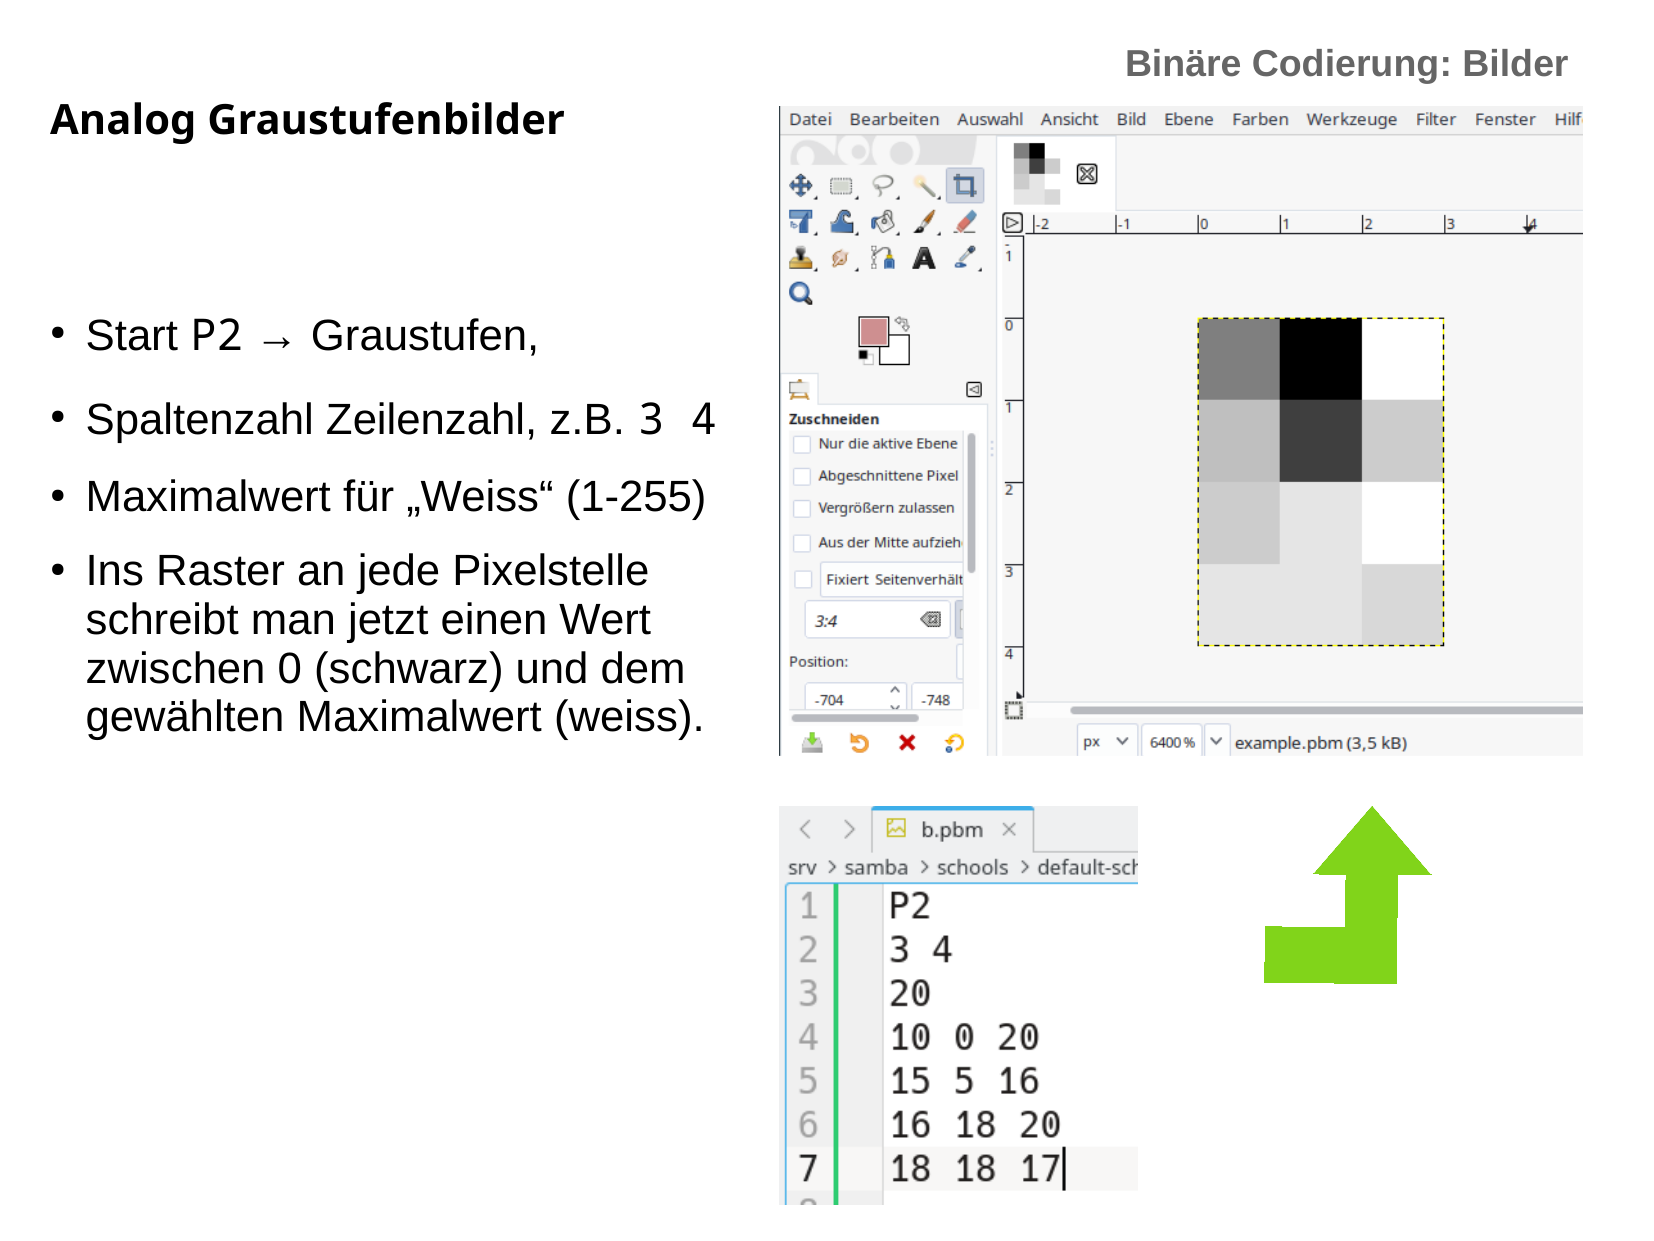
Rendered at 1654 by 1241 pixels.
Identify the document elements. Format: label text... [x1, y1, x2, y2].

picture [779, 106, 1583, 755]
text_box [767, 755, 1630, 1170]
text_box Analog Graustufenbilder Start P2 → Graustufen, Spaltenzahl Zeilenzahl, z.B. 3 4 Maximalwert für „Weiss“ (1-255) Ins Raster an jede Pixelstelle schreibt man jetzt einen Wert zwischen 0 (schwarz) und dem gewählten Maximalwert (weiss). [35, 82, 745, 911]
text_box Binäre Codierung: Bilder [1110, 35, 1595, 93]
picture [779, 806, 1138, 1205]
